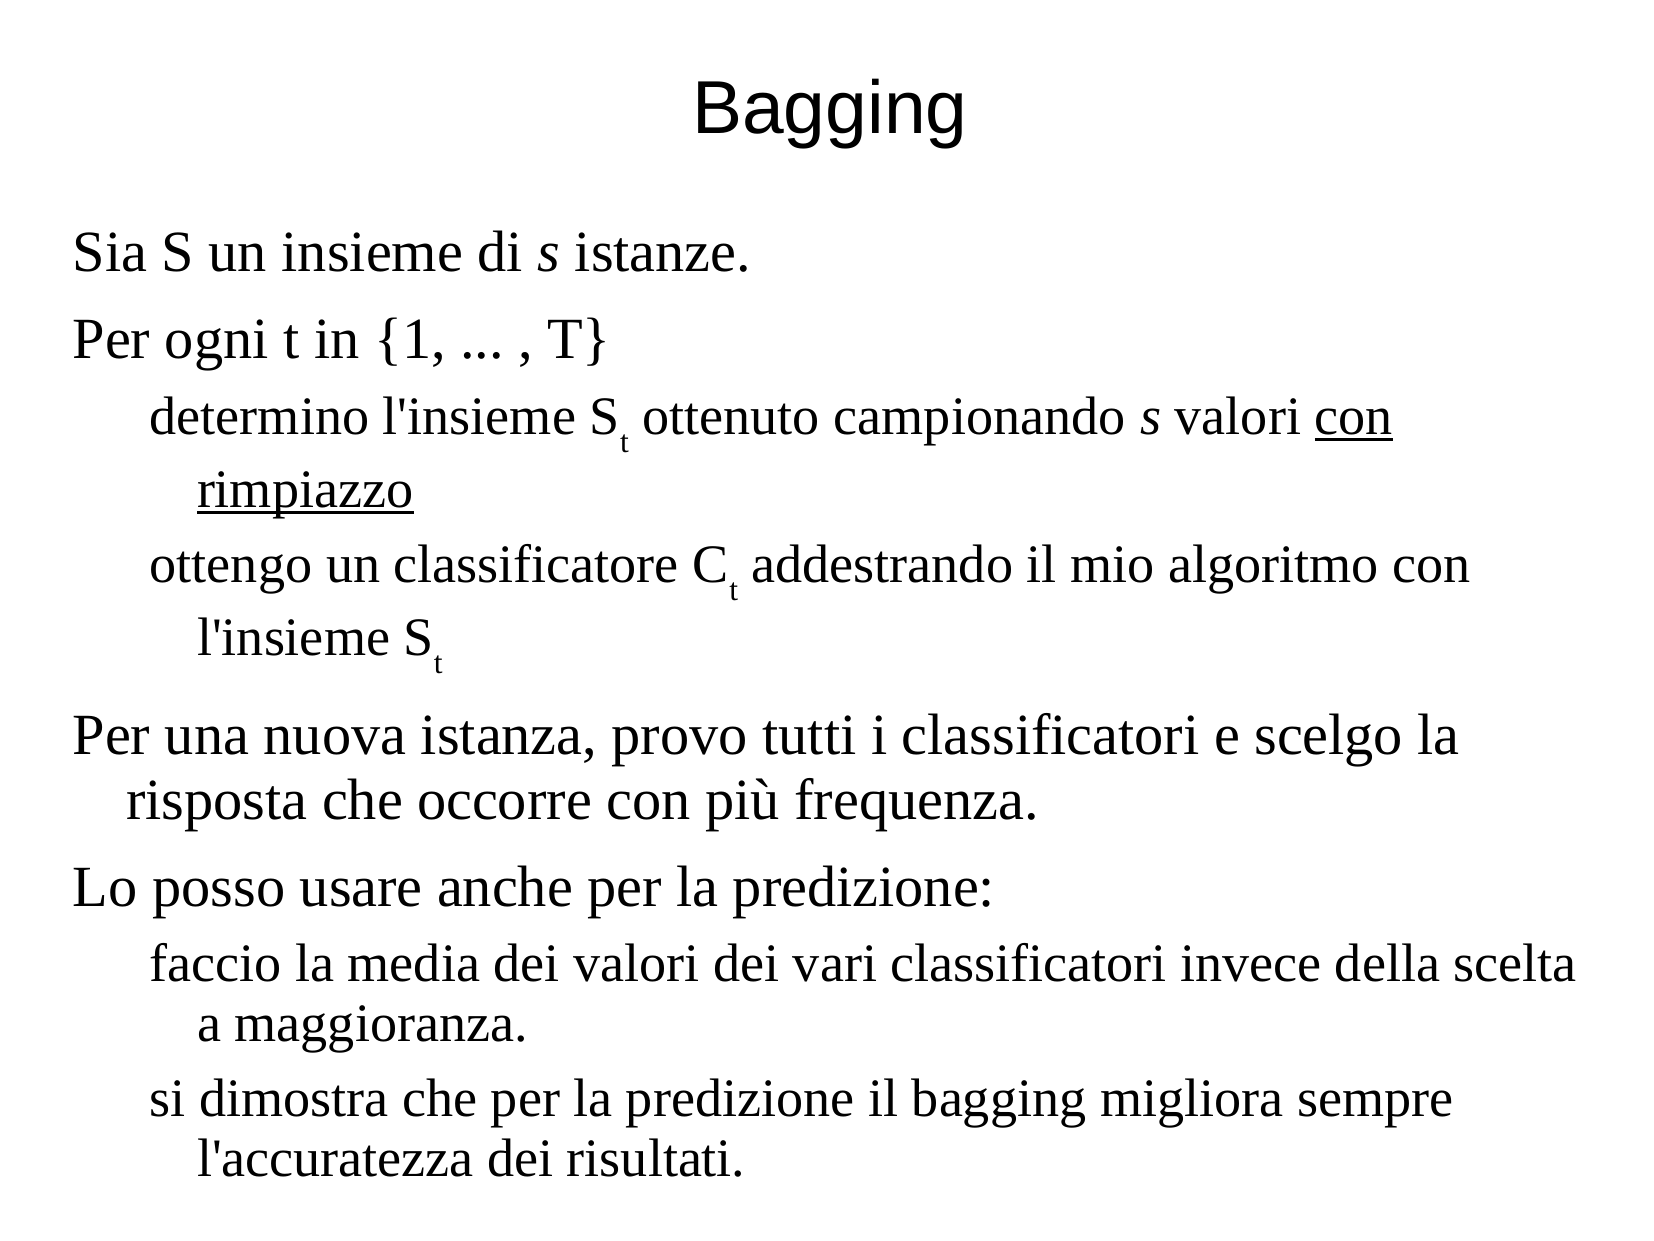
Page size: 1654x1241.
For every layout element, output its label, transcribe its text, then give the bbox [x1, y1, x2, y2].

list Sia S un insieme di s istanze. Per ogni t in {1, ... , T} determino l'insieme St ottenuto campionando s valori con rimpiazzo ottengo un classificatore Ct addestrando il mio algoritmo con l'insieme St Per una nuova istanza, provo tutti i classificatori e scelgo la risposta che occorre con più frequenza. Lo posso usare anche per la predizione: faccio la media dei valori dei vari classificatori invece della scelta a maggioranza. si dimostra che per la predizione il bagging migliora sempre l'accuratezza dei risultati. [55, 219, 1605, 1189]
title Bagging [52, 42, 1608, 173]
